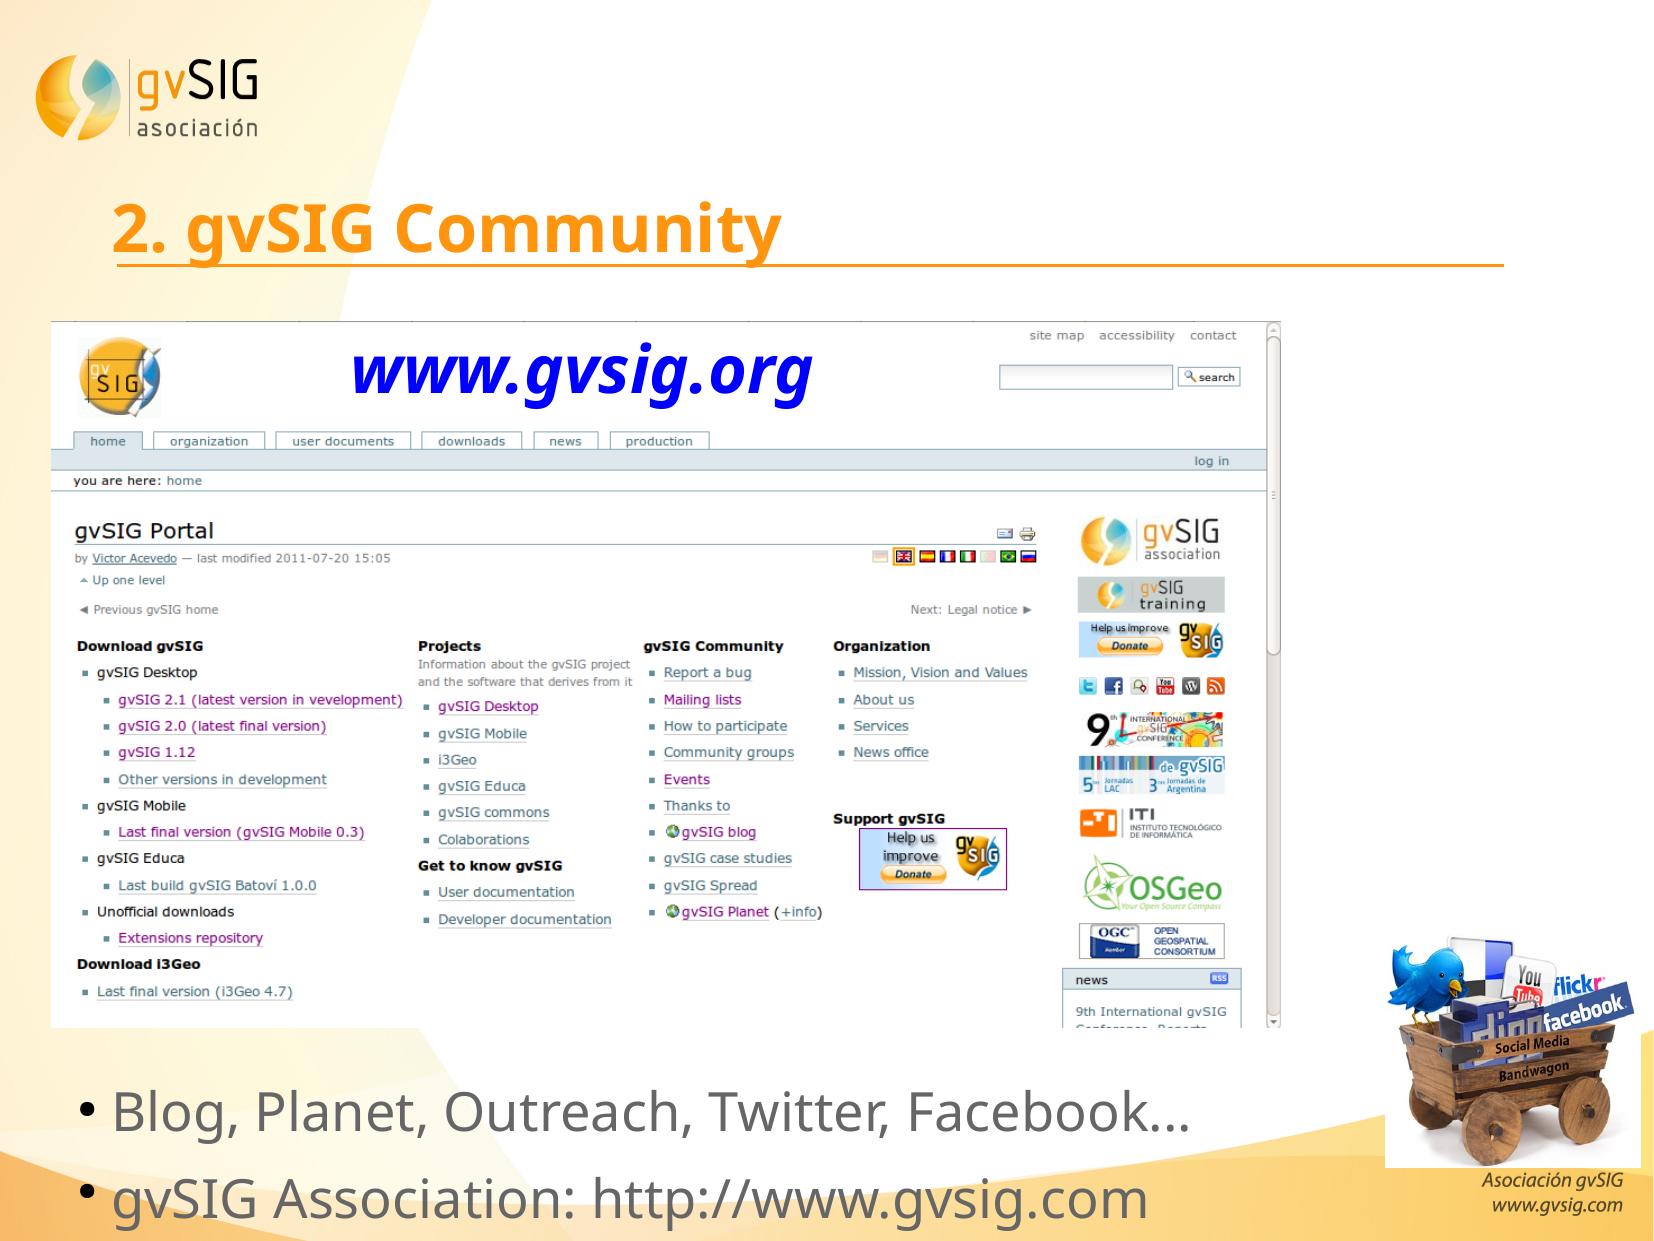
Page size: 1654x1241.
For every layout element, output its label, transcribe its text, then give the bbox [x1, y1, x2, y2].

picture [0, 0, 1654, 1241]
text_box www.gvsig.org [350, 321, 1111, 415]
text_box Blog, Planet, Outreach, Twitter, Facebook... gvSIG Association: http://www.gvsig.com [63, 1066, 1481, 1222]
title 2. gvSIG Community [111, 177, 1600, 276]
